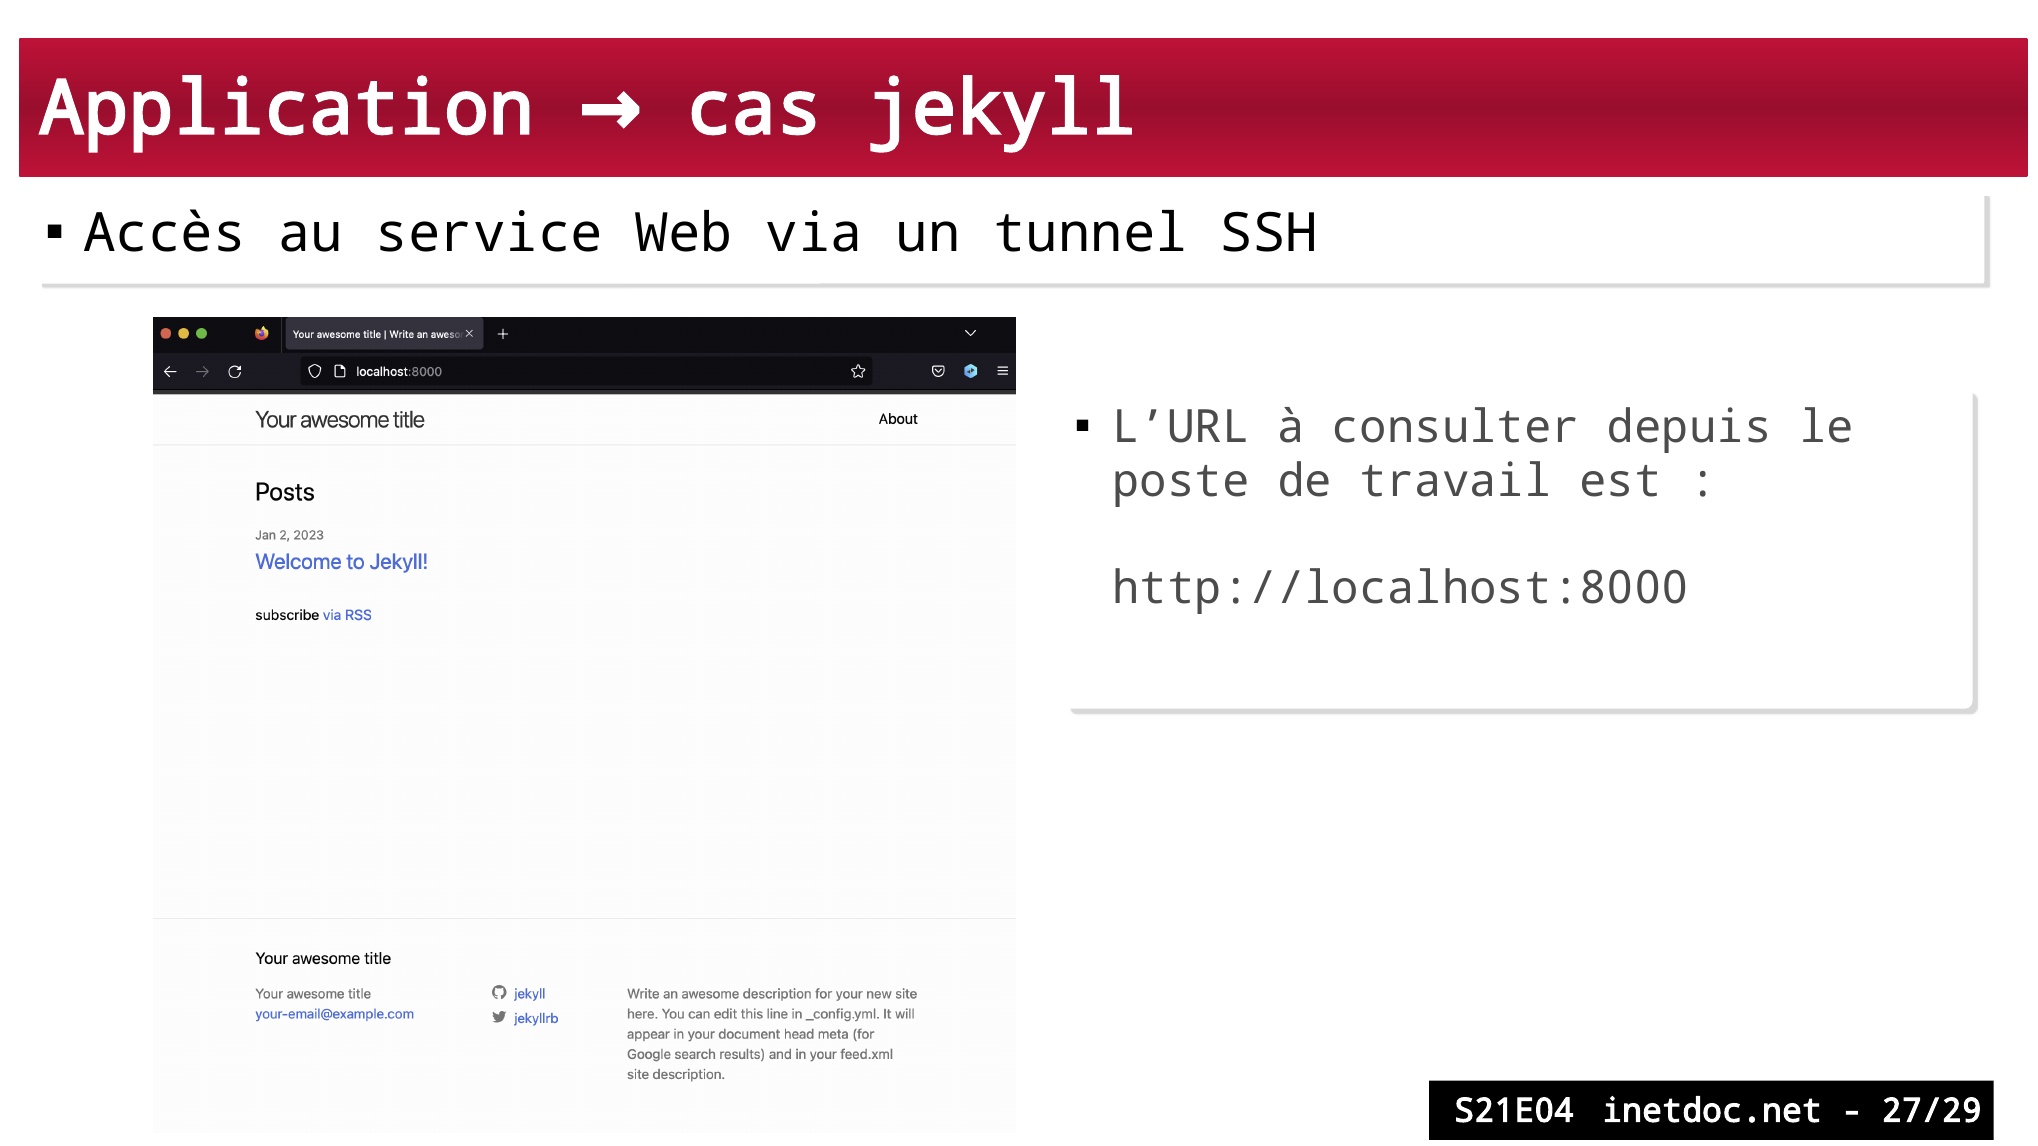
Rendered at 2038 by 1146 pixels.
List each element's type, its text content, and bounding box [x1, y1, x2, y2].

text_box L’URL à consulter depuis le poste de travail est : http://localhost:8000 [1062, 386, 1973, 709]
picture [153, 317, 1016, 1133]
text_box S21E04 inetdoc.net - <numéro>/29 [1429, 1080, 1994, 1140]
text_box Application → cas jekyll [19, 38, 2028, 177]
text_box Accès au service Web via un tunnel SSH [35, 188, 1985, 284]
